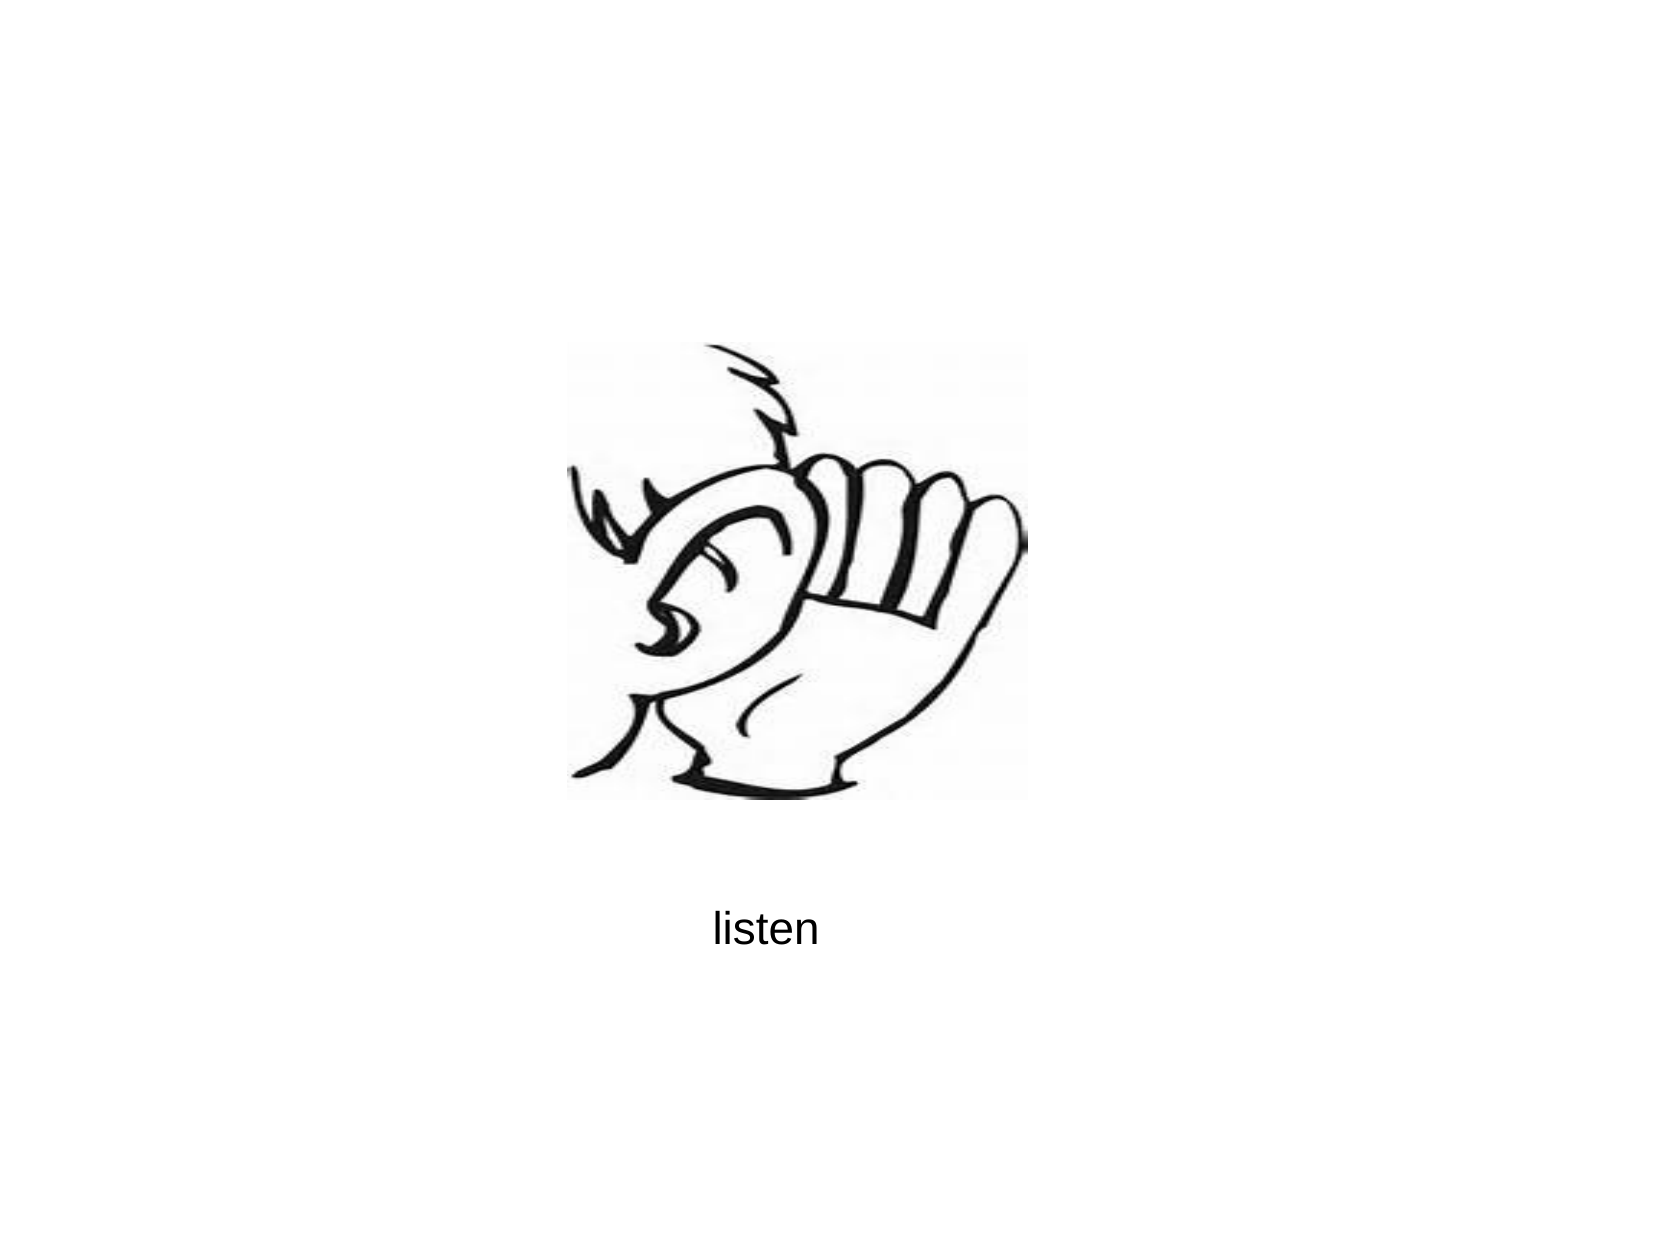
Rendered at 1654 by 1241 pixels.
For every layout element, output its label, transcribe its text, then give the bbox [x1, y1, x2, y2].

text_box listen [697, 895, 835, 962]
picture [567, 342, 1028, 800]
